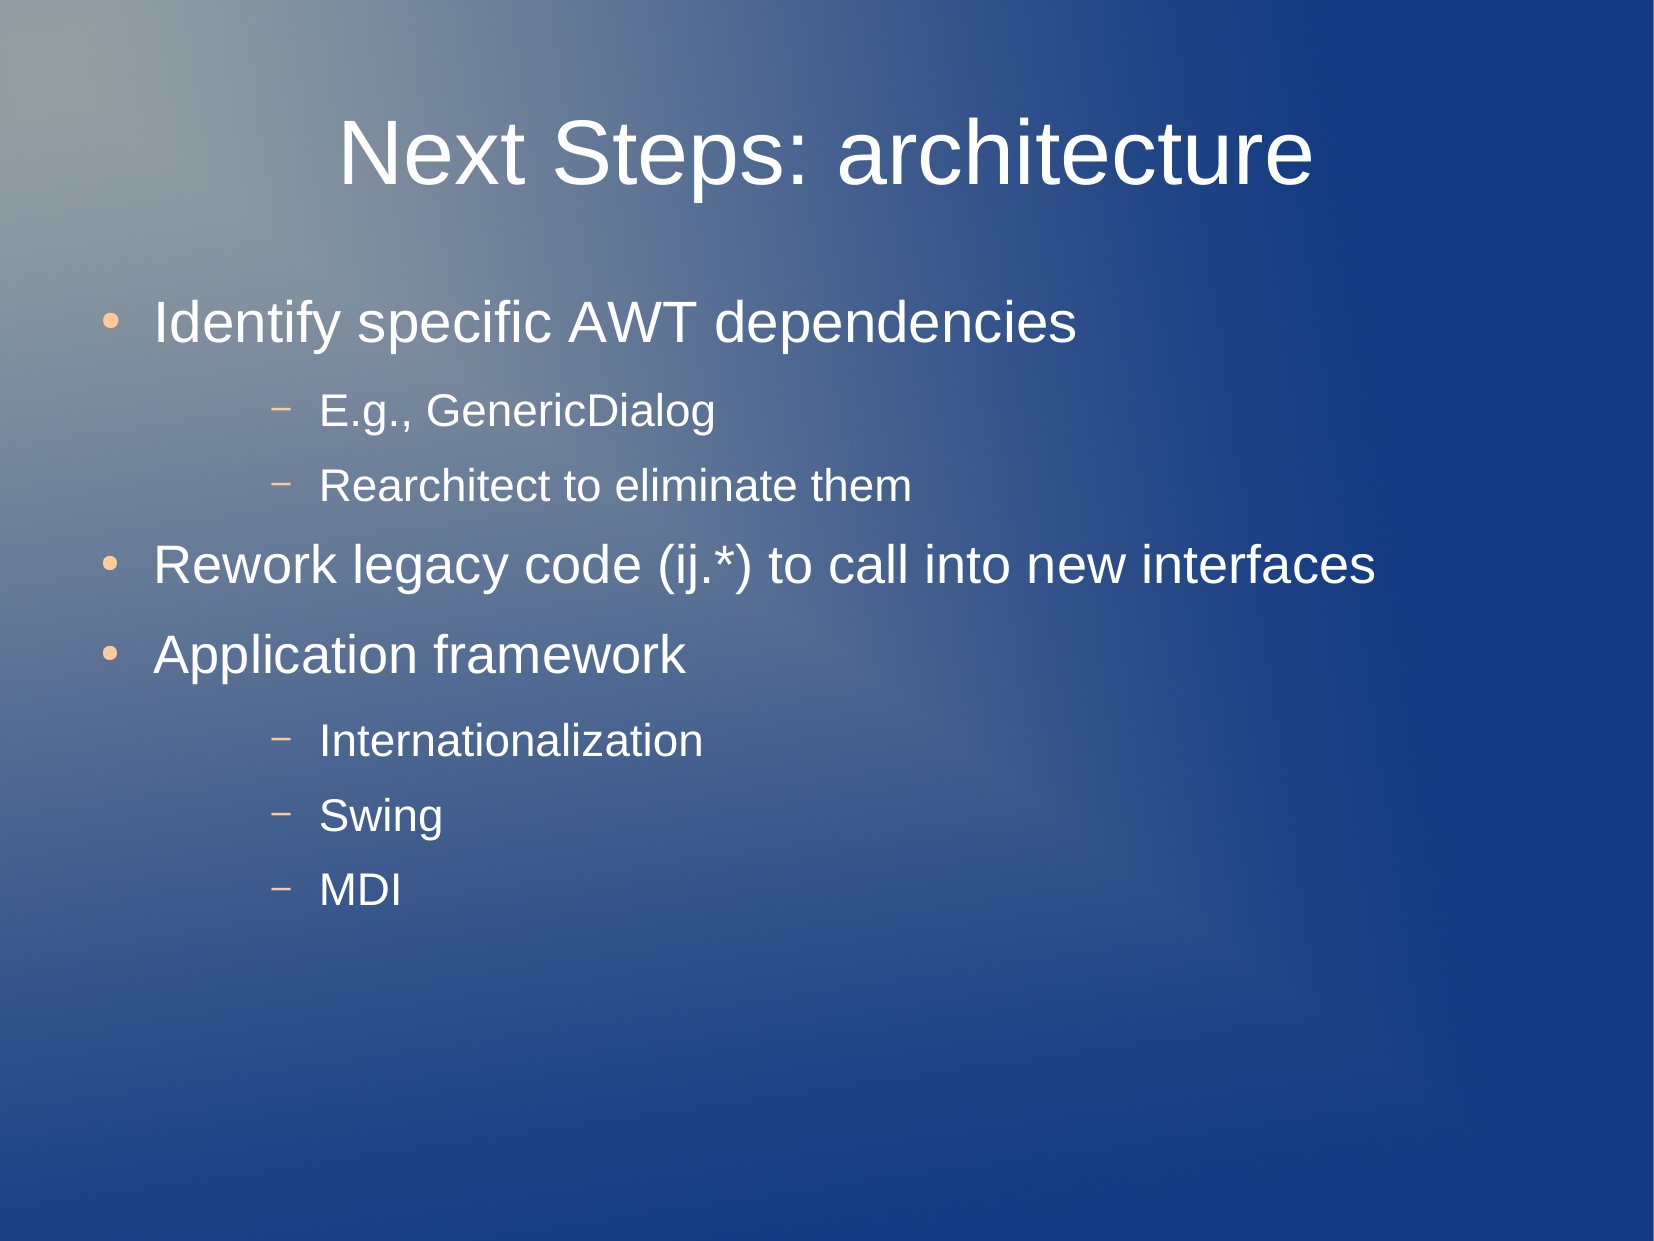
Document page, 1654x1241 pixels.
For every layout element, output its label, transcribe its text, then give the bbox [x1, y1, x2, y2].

picture [0, 0, 1654, 1241]
list Identify specific AWT dependencies E.g., GenericDialog Rearchitect to eliminate them Rework legacy code (ij.*) to call into new interfaces Application framework Internationalization Swing MDI [82, 290, 1571, 1094]
title Next Steps: architecture [82, 56, 1571, 250]
